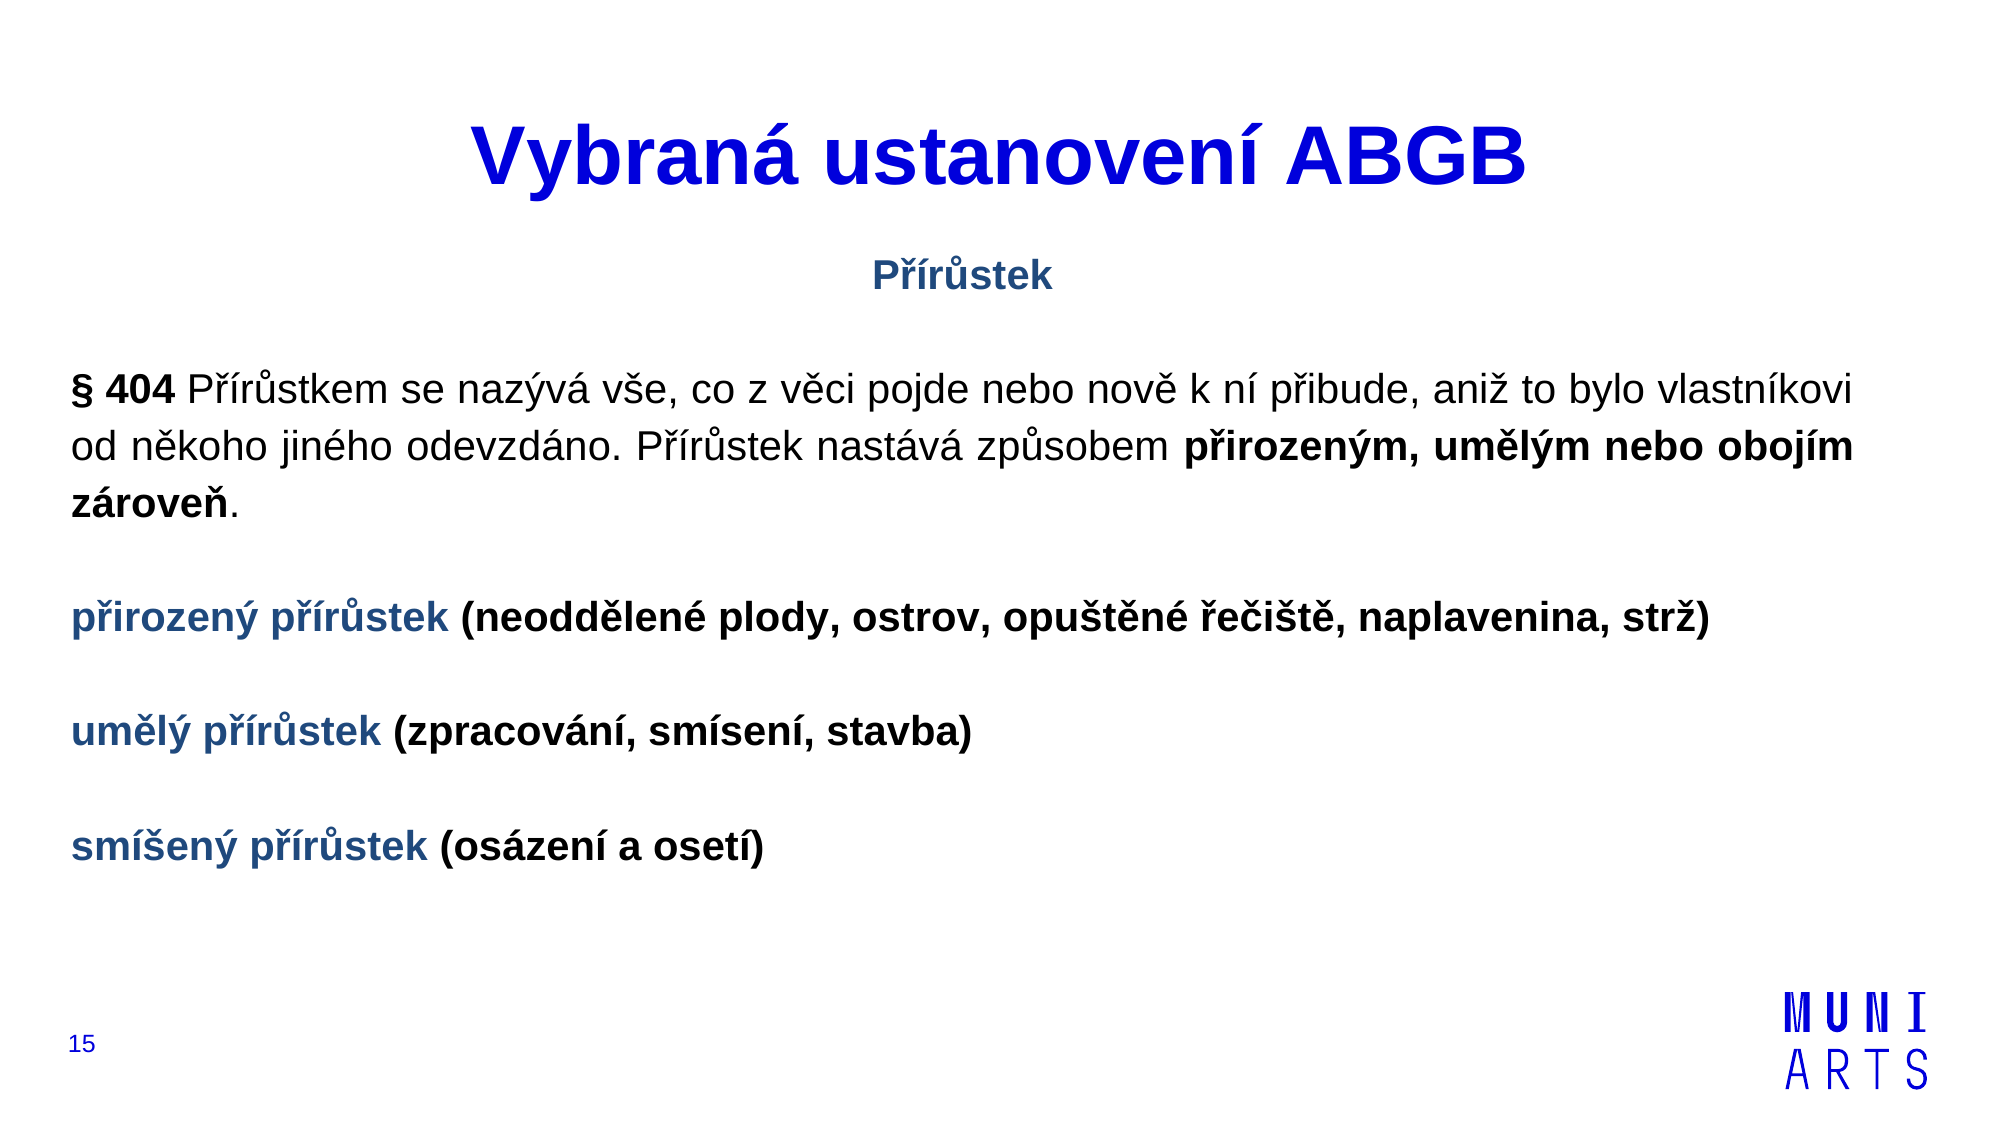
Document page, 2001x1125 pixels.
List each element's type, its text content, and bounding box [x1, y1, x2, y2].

list Přírůstek § 404 Přírůstkem se nazývá vše, co z věci pojde nebo nově k ní přibude, aniž to bylo vlastníkovi od někoho jiného odevzdáno. Přírůstek nastává způsobem přirozeným, umělým nebo obojím zároveň. přirozený přírůstek (neoddělené plody, ostrov, opuštěné řečiště, naplavenina, strž) umělý přírůstek (zpracování, smísení, stavba) smíšený přírůstek (osázení a osetí) [53, 170, 1886, 953]
text_box [67, 1021, 110, 1063]
title Vybraná ustanovení ABGB [118, 118, 1883, 170]
